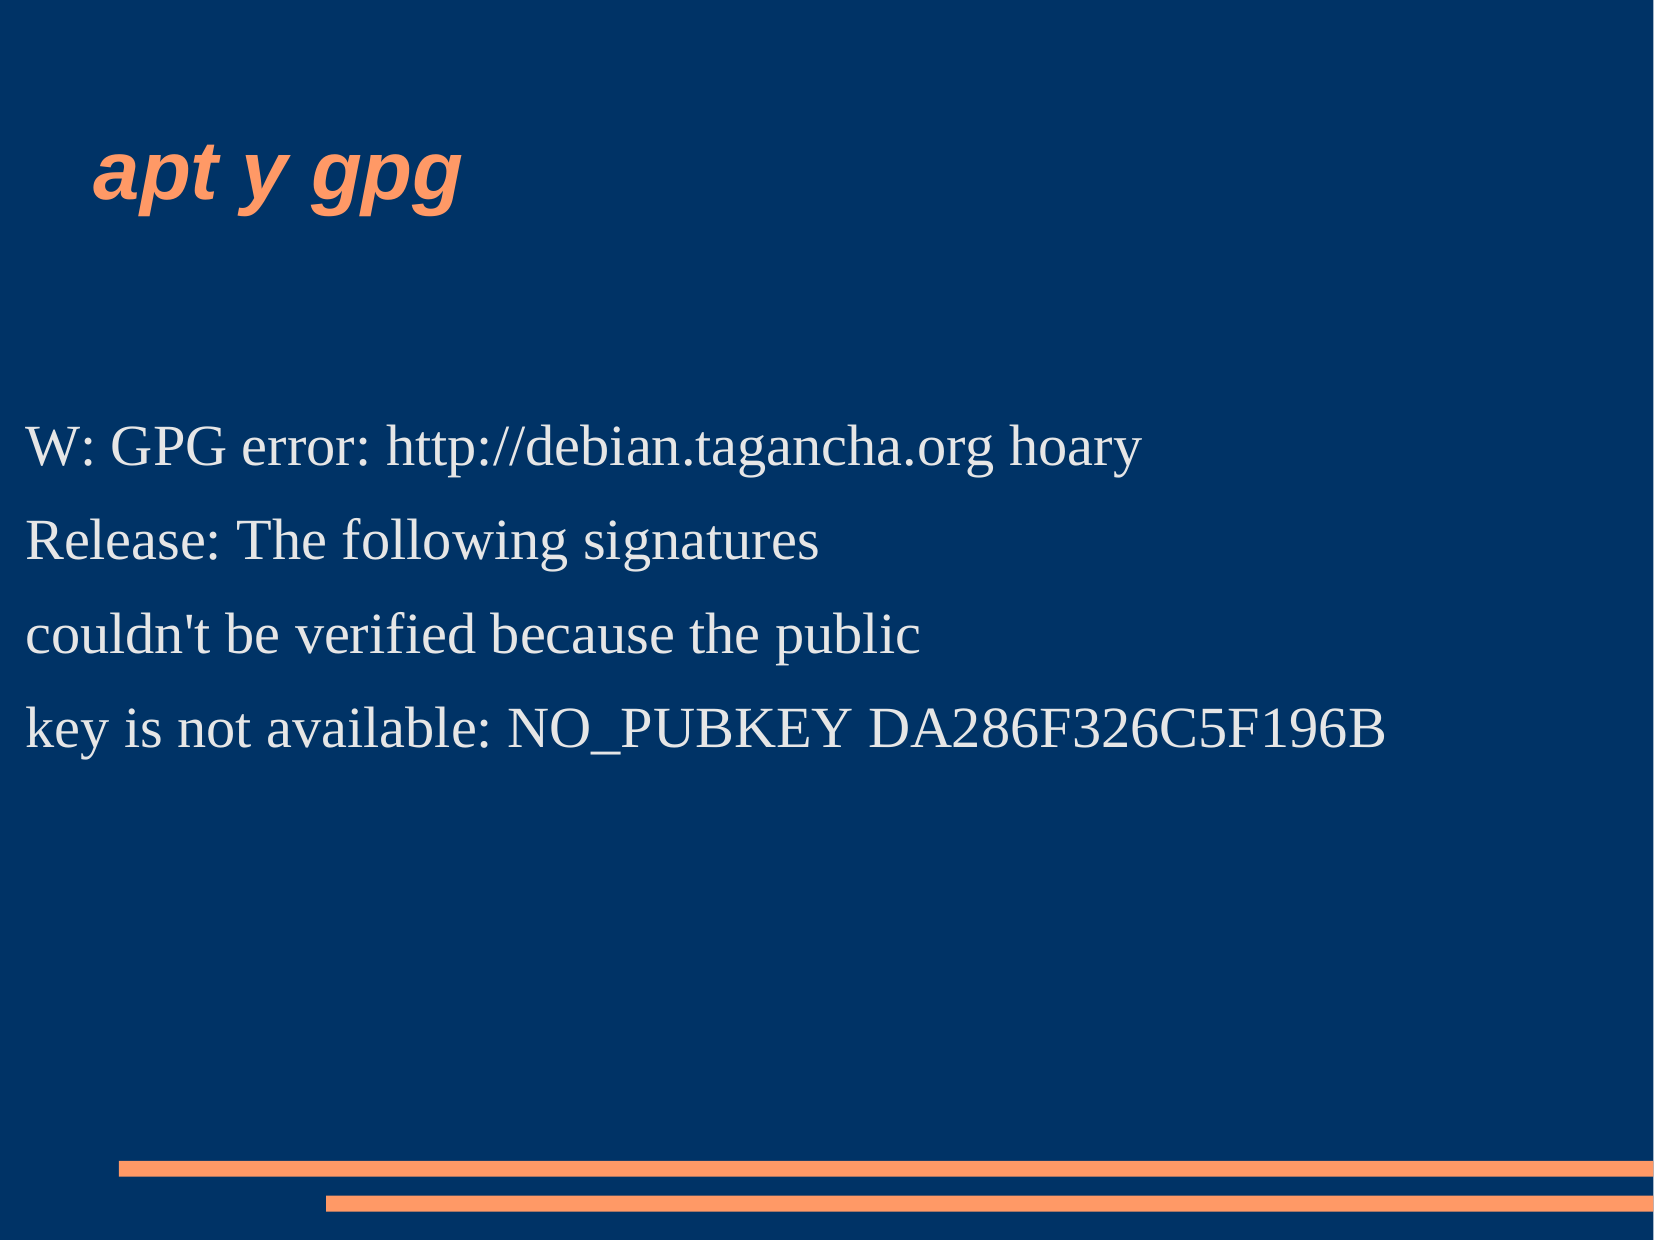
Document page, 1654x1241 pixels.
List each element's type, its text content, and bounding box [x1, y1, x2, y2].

title apt y gpg [93, 105, 1506, 237]
list W: GPG error: http://debian.tagancha.org hoary Release: The following signatures couldn't be verified because the public key is not available: NO_PUBKEY DA286F326C5F196B [7, 413, 1654, 1063]
